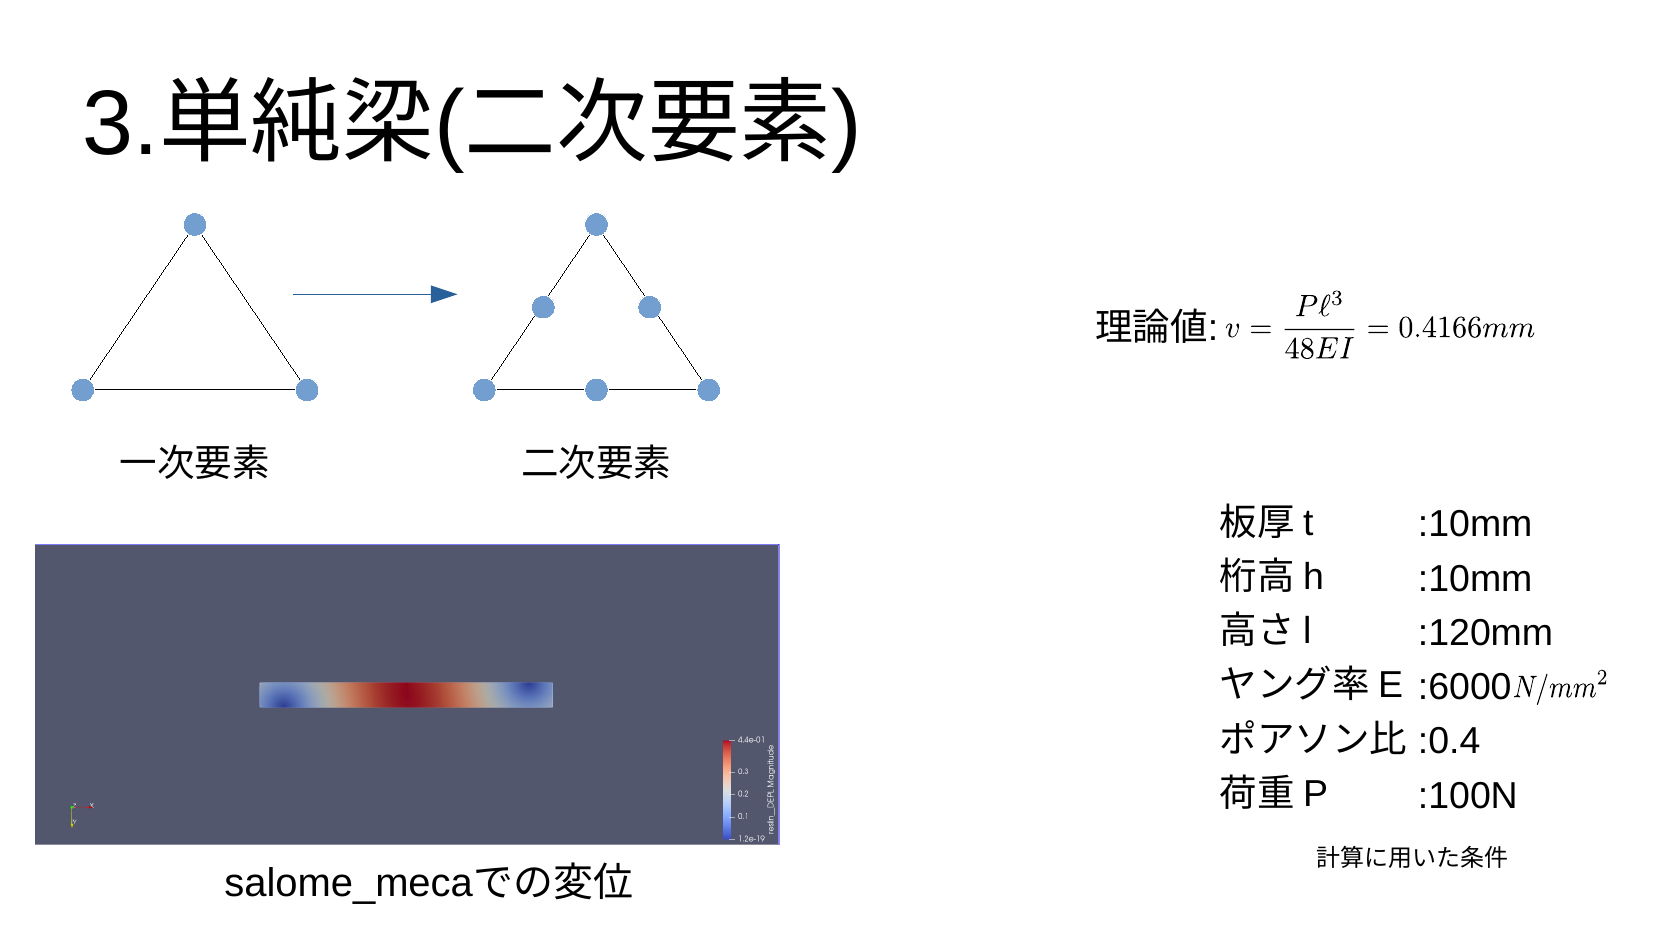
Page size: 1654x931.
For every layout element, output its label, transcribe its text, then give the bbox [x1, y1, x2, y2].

picture [35, 544, 780, 845]
text_box 二次要素 [484, 425, 709, 495]
text_box 一次要素 [82, 425, 308, 495]
title 3.単純梁(二次要素) [82, 37, 1571, 193]
text_box 板厚 t 桁高 h 高さ l ヤング率 E ポアソン比 荷重 P [1204, 484, 1430, 825]
picture [1223, 289, 1536, 361]
text_box 理論値: [1080, 289, 1235, 359]
text_box [472, 212, 721, 402]
list 計算に用いた条件 [1204, 838, 1595, 875]
text_box [70, 212, 319, 402]
picture [1512, 669, 1607, 706]
text_box :10mm :10mm :120mm :6000 :0.4 :100N [1365, 485, 1579, 827]
list salome_mecaでの変位 [35, 850, 780, 910]
